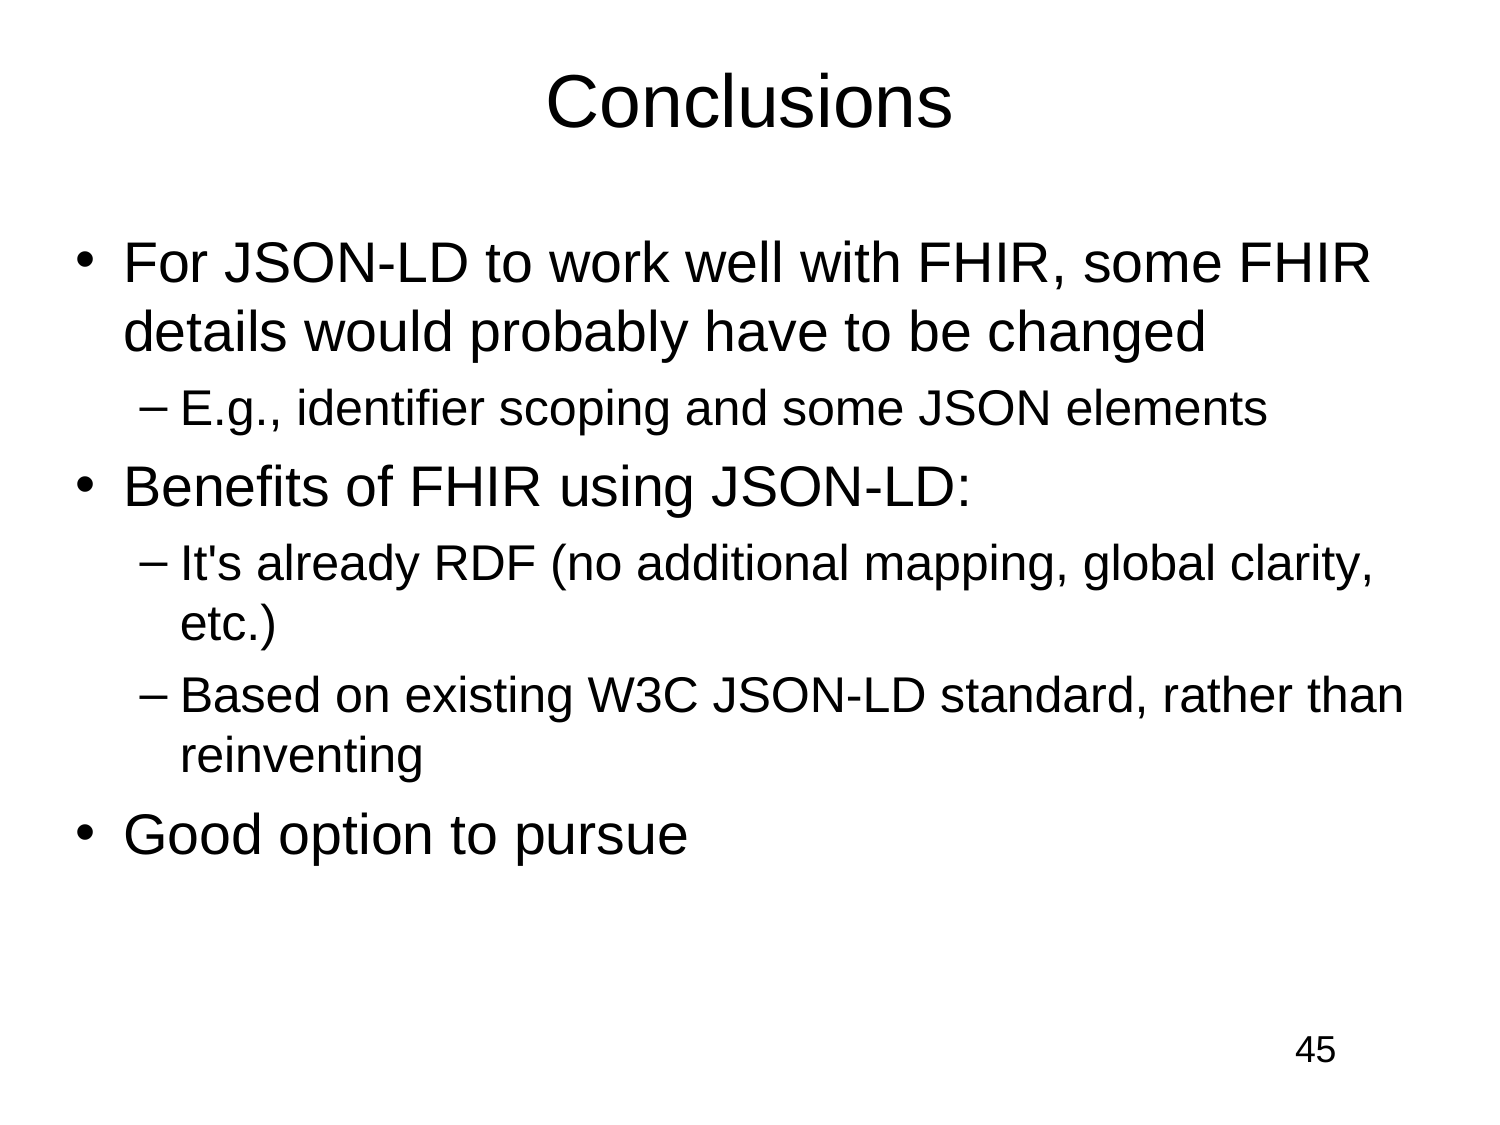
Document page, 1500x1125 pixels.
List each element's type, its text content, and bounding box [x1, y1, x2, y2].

title Conclusions [75, 3, 1425, 192]
list For JSON-LD to work well with FHIR, some FHIR details would probably have to be changed E.g., identifier scoping and some JSON elements Benefits of FHIR using JSON-LD: It's already RDF (no additional mapping, global clarity, etc.) Based on existing W3C JSON-LD standard, rather than reinventing Good option to pursue [75, 224, 1426, 878]
